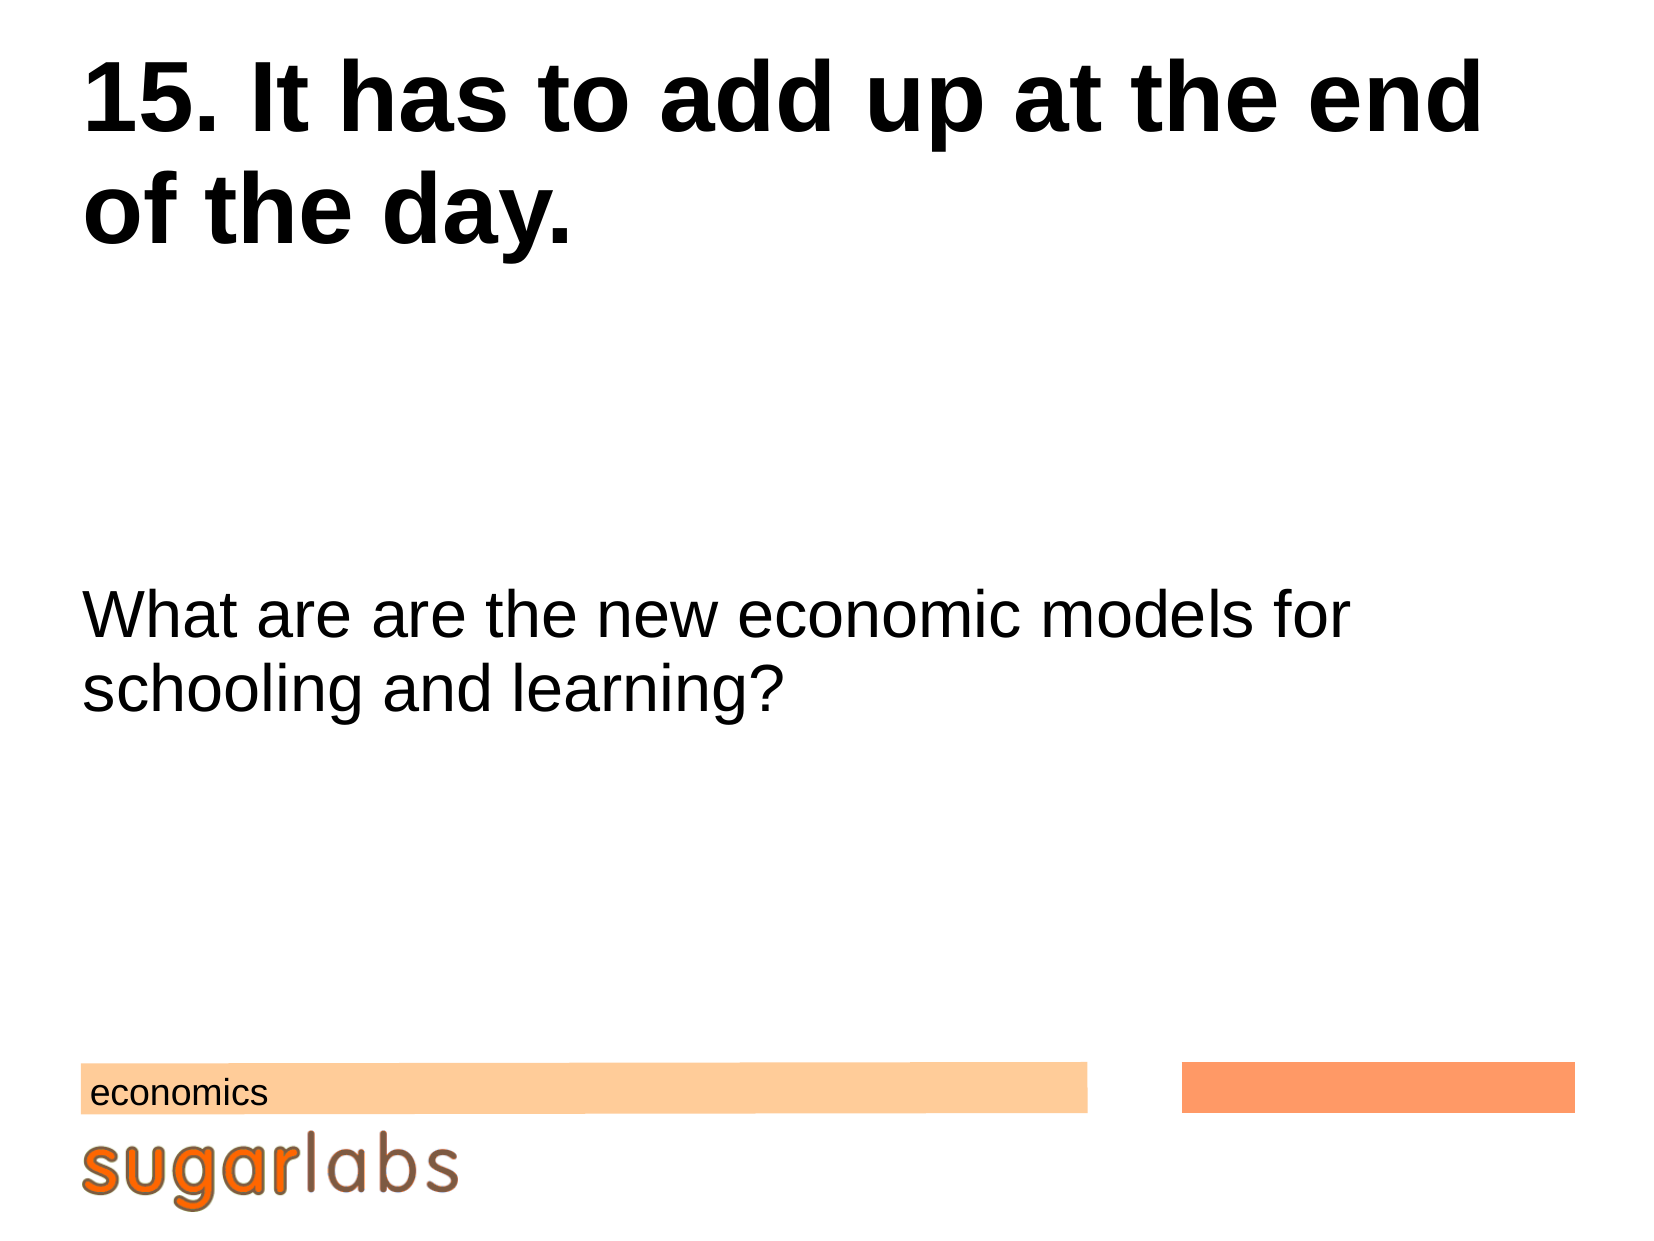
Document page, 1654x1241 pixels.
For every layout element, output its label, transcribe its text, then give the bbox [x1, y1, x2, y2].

subtitle What are are the new economic models for schooling and learning? [82, 290, 1571, 1013]
text_box economics [75, 1063, 938, 1126]
picture [82, 1130, 458, 1212]
title 15. It has to add up at the end of the day. [82, 24, 1571, 282]
